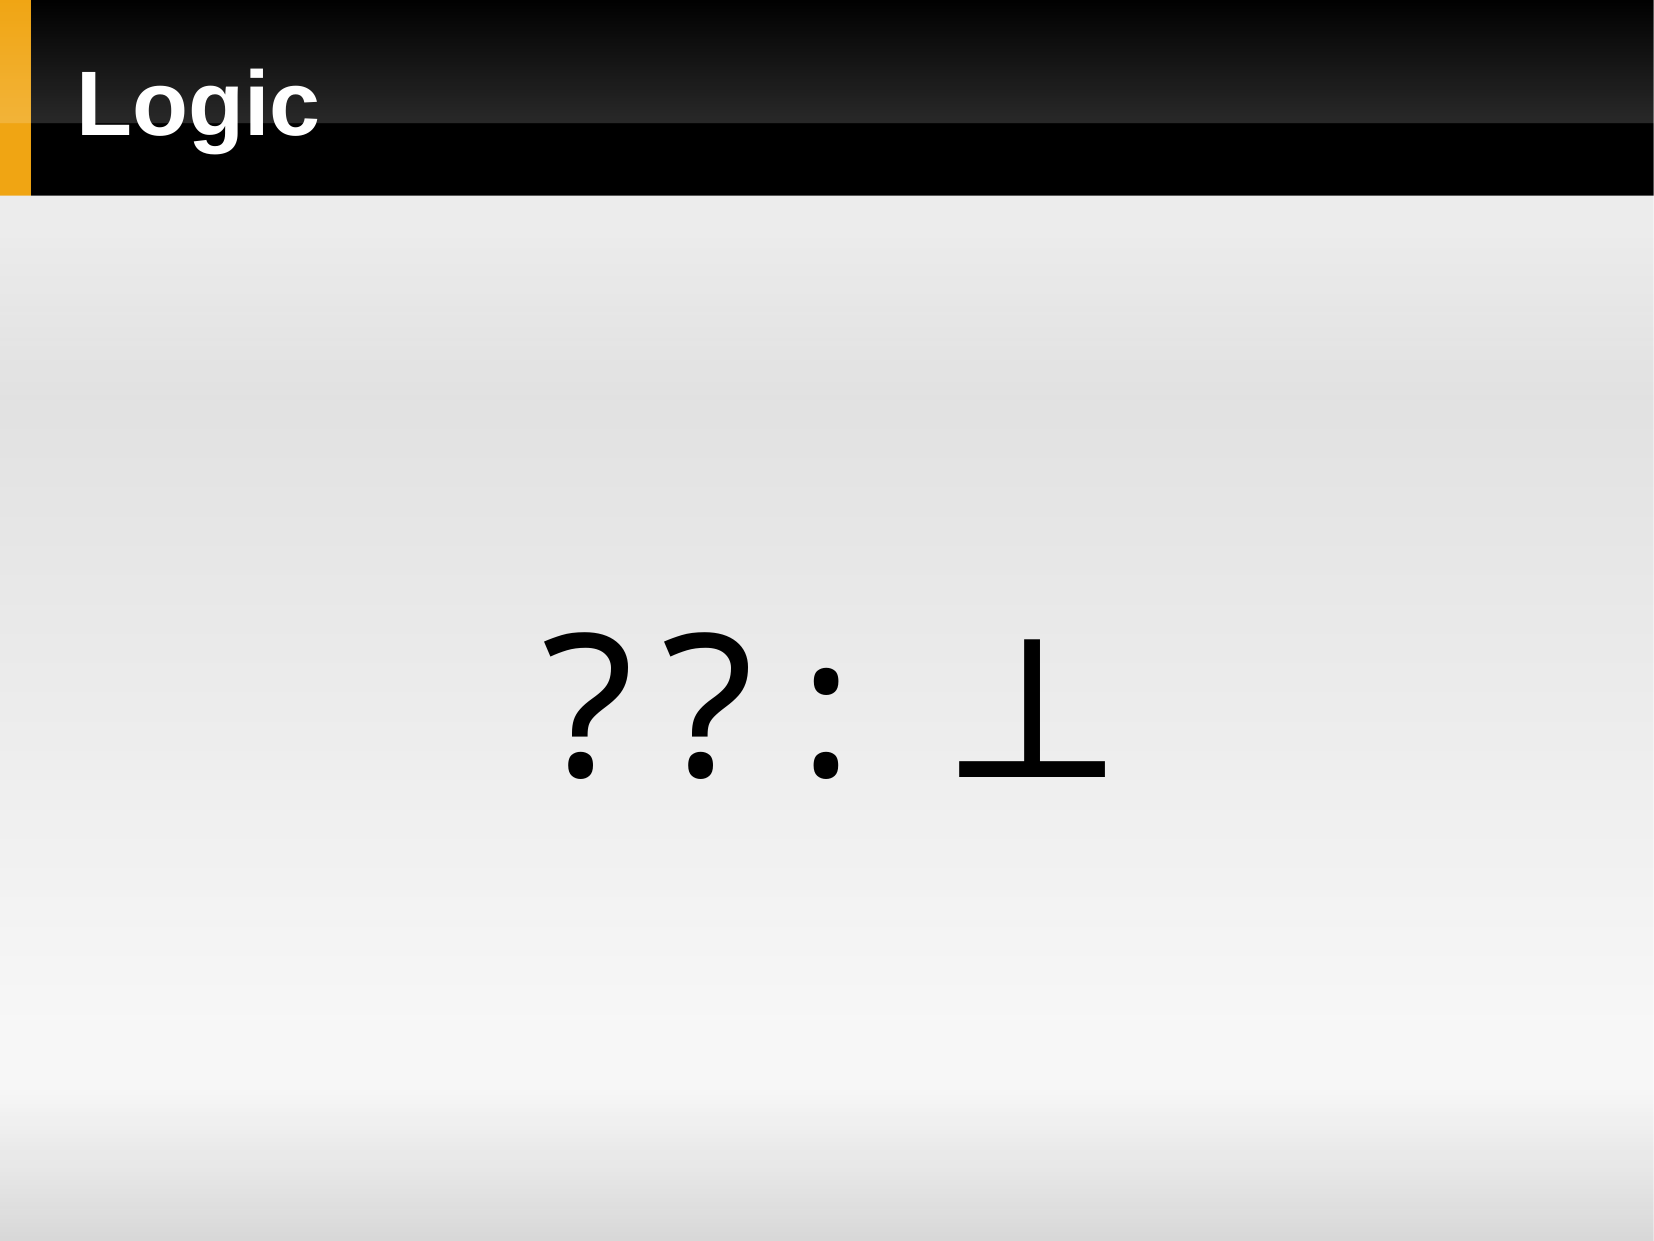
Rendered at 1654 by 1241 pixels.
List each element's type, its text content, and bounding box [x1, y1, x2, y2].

picture [0, 0, 1654, 1241]
subtitle ??: ⊥ [82, 297, 1571, 1102]
title Logic [76, 0, 1565, 208]
